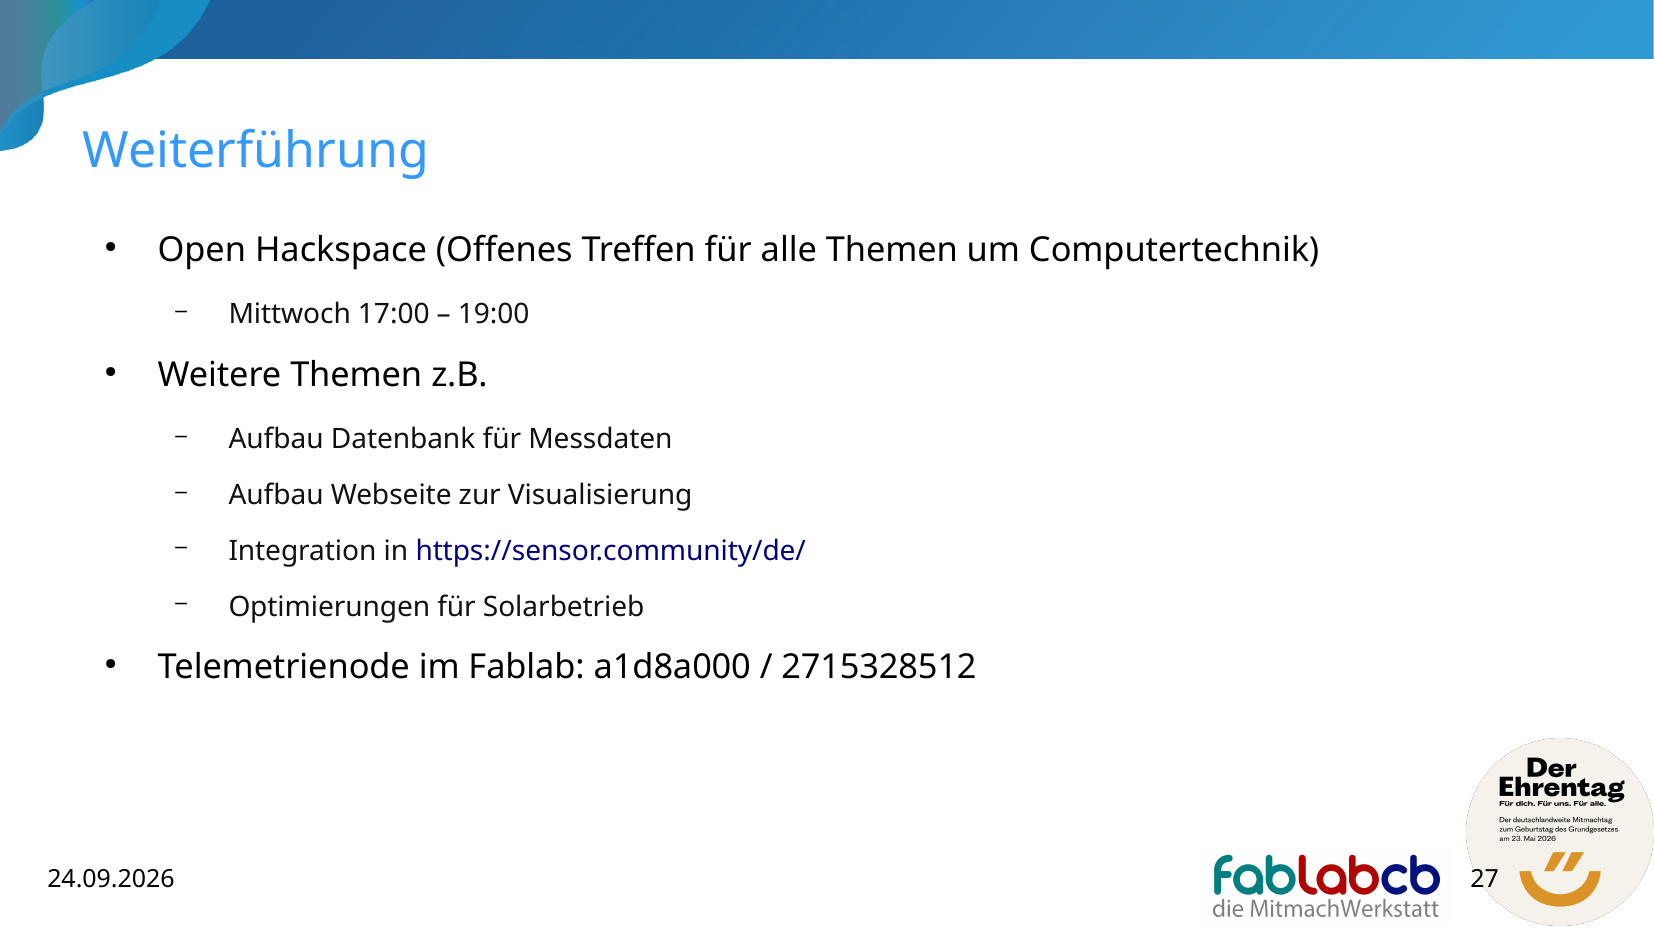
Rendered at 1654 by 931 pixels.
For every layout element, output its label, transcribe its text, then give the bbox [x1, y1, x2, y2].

title Weiterführung [82, 99, 1571, 197]
list Open Hackspace (Offenes Treffen für alle Themen um Computertechnik) Mittwoch 17:00 – 19:00 Weitere Themen z.B. Aufbau Datenbank für Messdaten Aufbau Webseite zur Visualisierung Integration in https://sensor.community/de/ Optimierungen für Solarbetrieb Telemetrienode im Fablab: a1d8a000 / 2715328512 [86, 225, 1576, 826]
picture [0, 0, 1654, 931]
